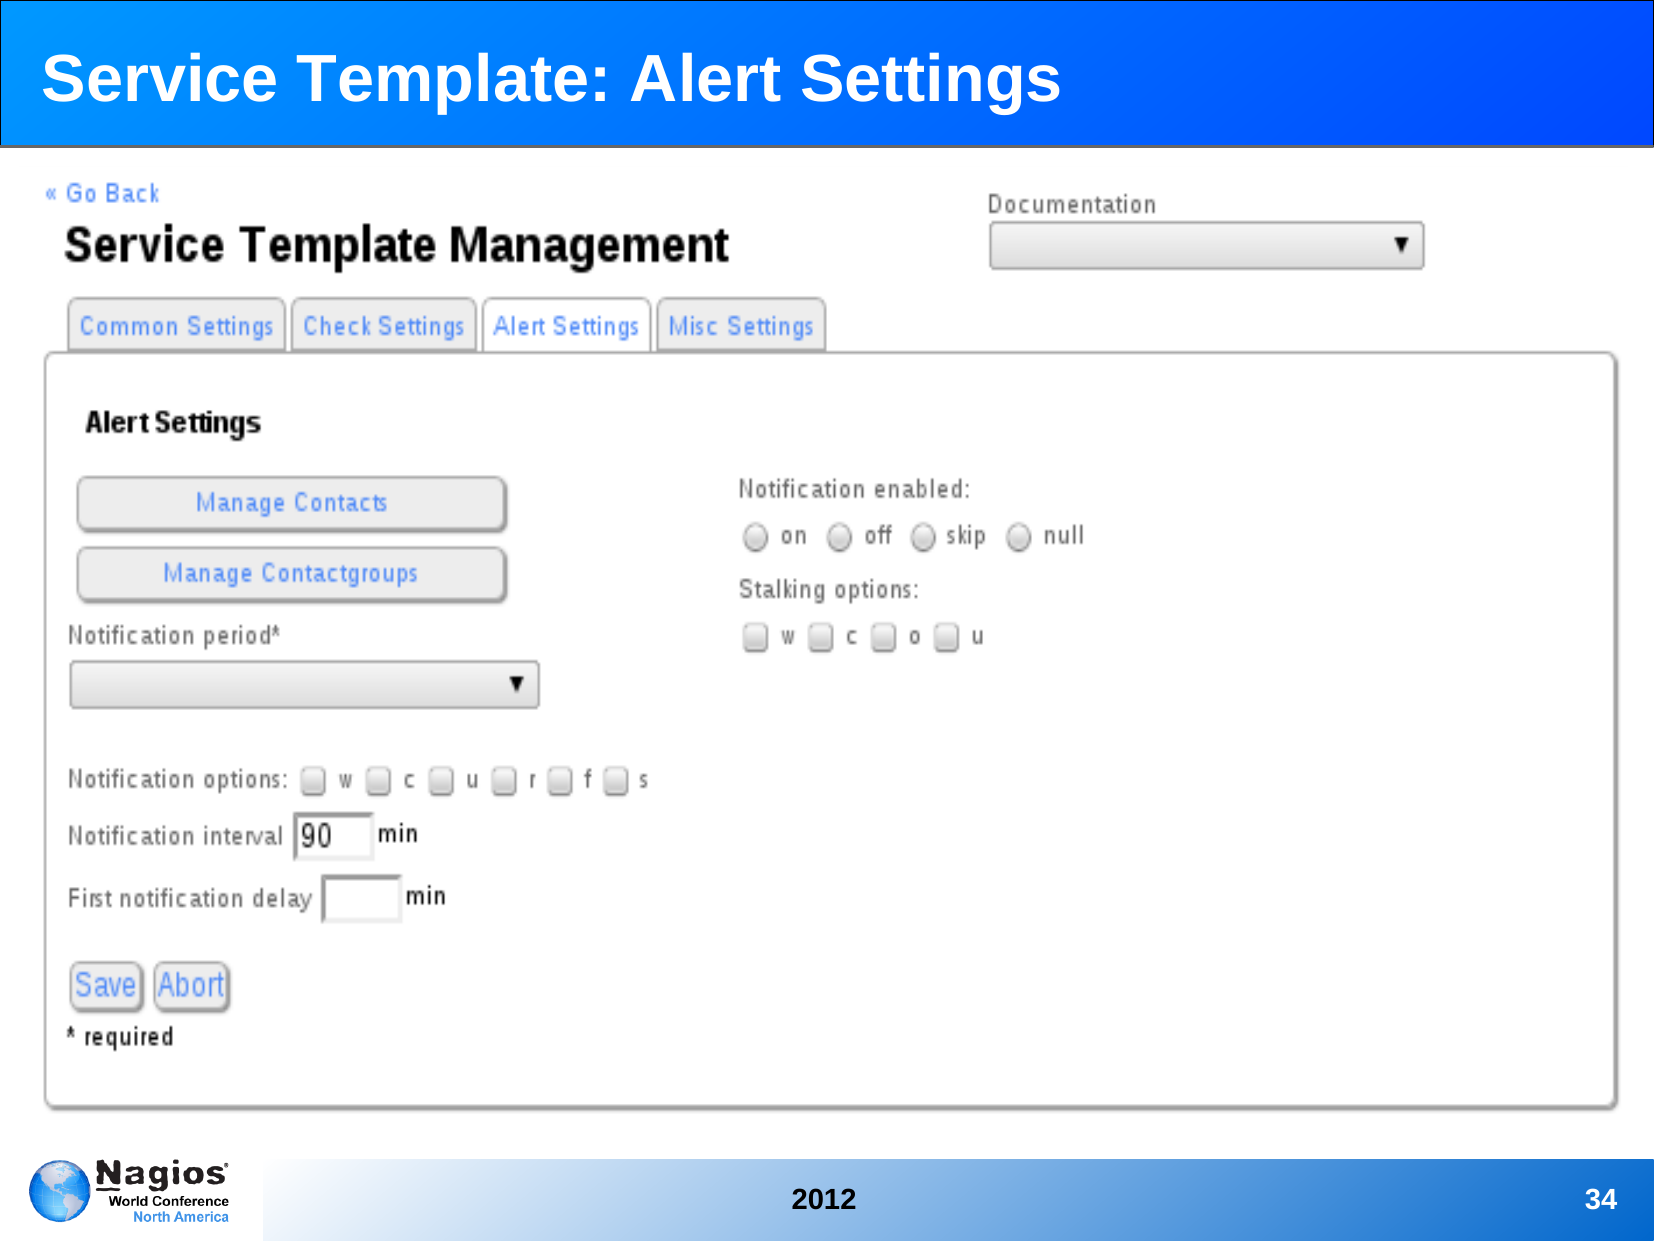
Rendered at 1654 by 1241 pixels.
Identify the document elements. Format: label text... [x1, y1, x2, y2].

picture [29, 1159, 229, 1235]
picture [19, 165, 1628, 1141]
title Service Template: Alert Settings [41, 36, 1530, 120]
